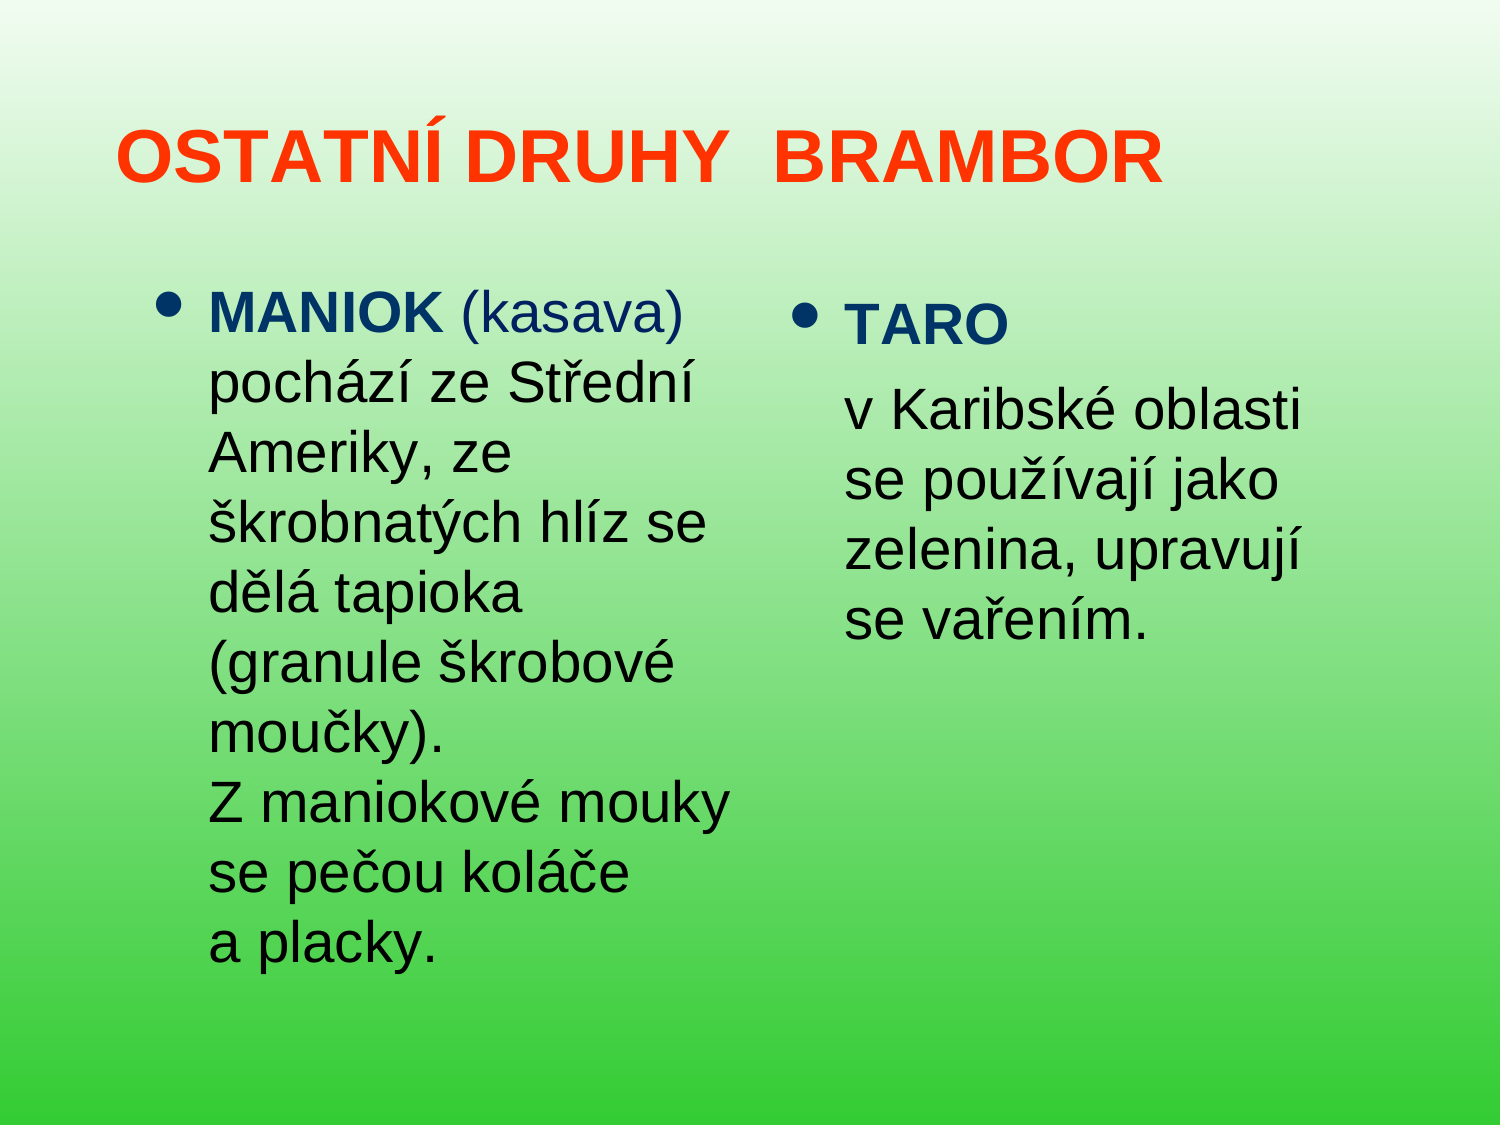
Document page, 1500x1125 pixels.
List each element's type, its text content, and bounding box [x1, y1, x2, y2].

list MANIOK (kasava) pochází ze Střední Ameriky, ze škrobnatých hlíz se dělá tapioka (granule škrobové moučky). Z maniokové mouky se pečou koláče a placky. [137, 267, 756, 1012]
title OSTATNÍ DRUHY BRAMBOR [100, 42, 1377, 207]
list TARO v Karibské oblasti se používají jako zelenina, upravují se vařením. [773, 278, 1393, 1071]
